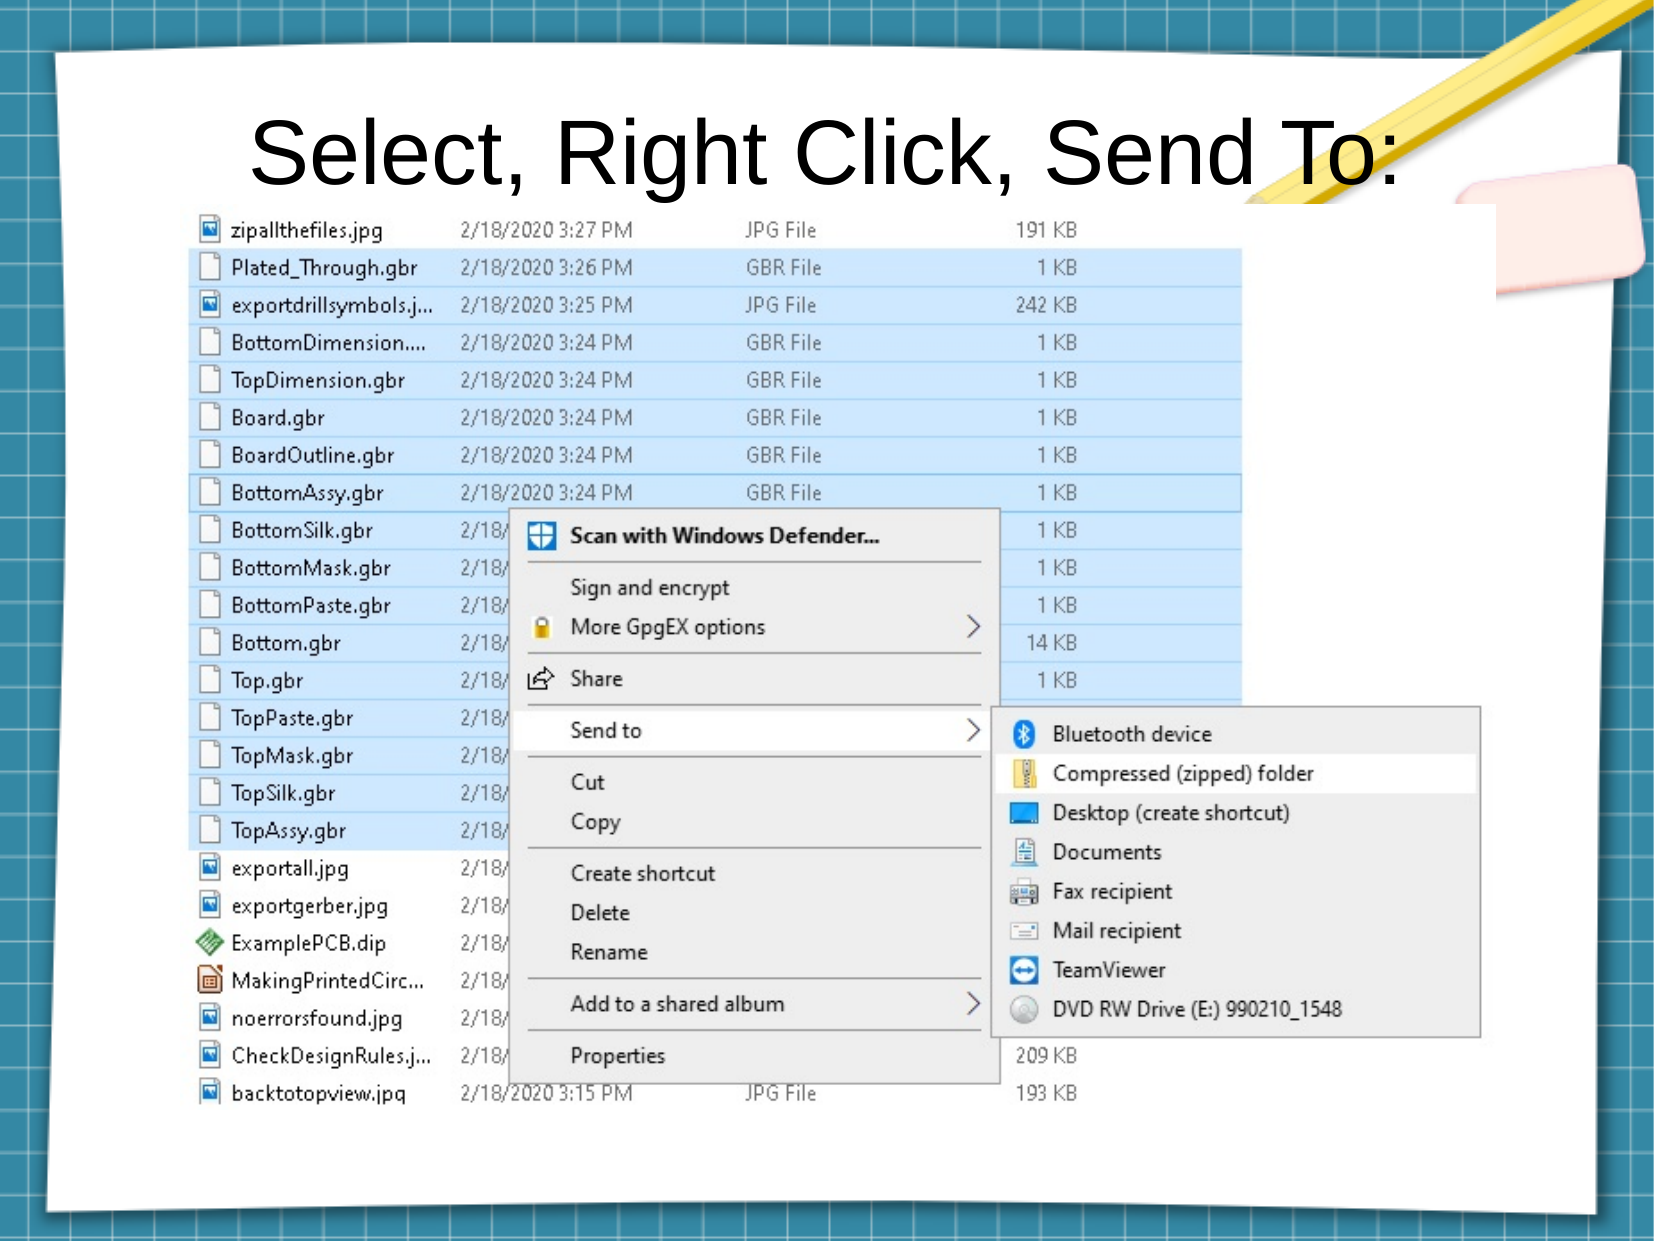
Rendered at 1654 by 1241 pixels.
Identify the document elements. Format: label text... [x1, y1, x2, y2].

title Select, Right Click, Send To: [82, 49, 1571, 257]
picture [0, 0, 1654, 1241]
